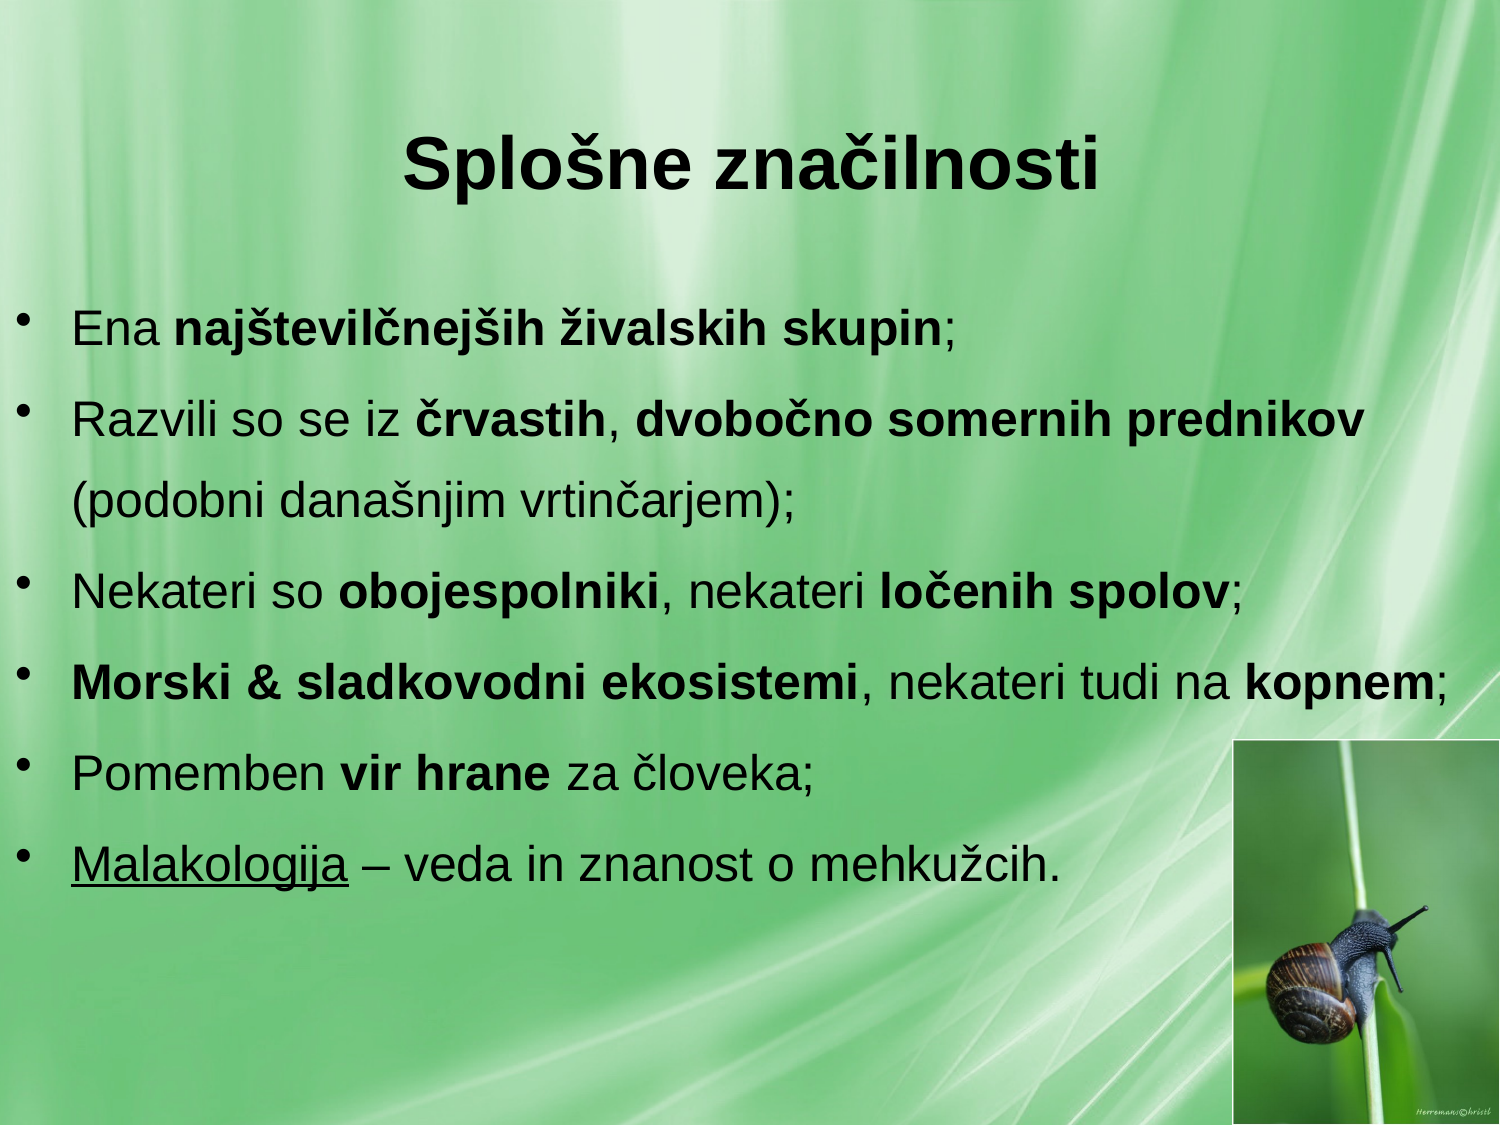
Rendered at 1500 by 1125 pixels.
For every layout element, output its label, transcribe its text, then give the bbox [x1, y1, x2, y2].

list Ena najštevilčnejših živalskih skupin; Razvili so se iz črvastih, dvobočno somernih prednikov (podobni današnjim vrtinčarjem); Nekateri so obojespolniki, nekateri ločenih spolov; Morski & sladkovodni ekosistemi, nekateri tudi na kopnem; Pomemben vir hrane za človeka; Malakologija – veda in znanost o mehkužcih. [0, 267, 1500, 1125]
picture [0, 0, 1500, 267]
title Splošne značilnosti [76, 66, 1427, 254]
picture [1232, 739, 1500, 1125]
